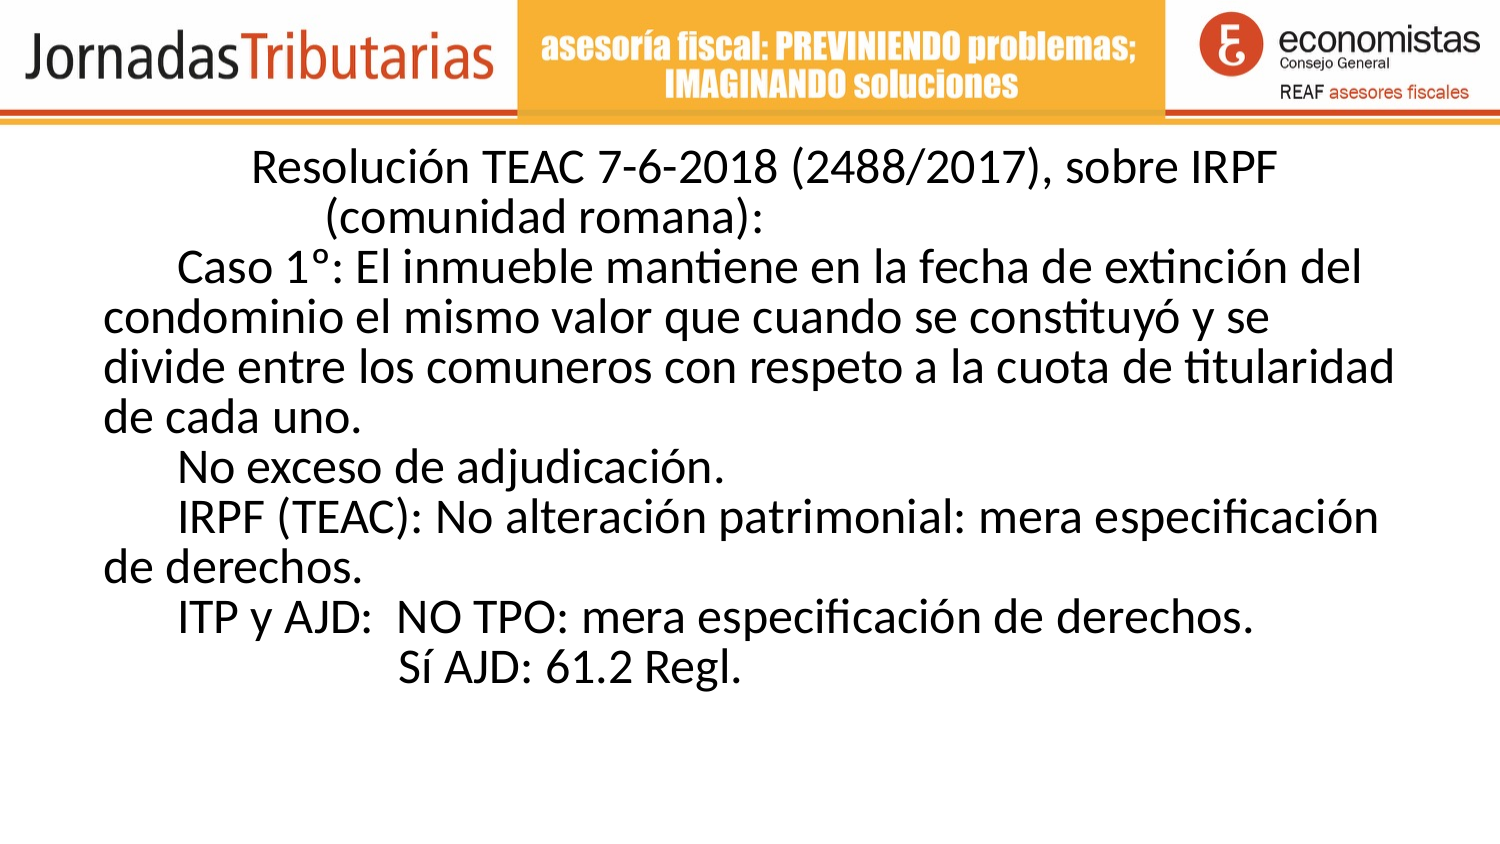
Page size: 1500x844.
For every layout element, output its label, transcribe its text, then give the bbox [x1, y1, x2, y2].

picture [0, 0, 1500, 129]
text_box Resolución TEAC 7-6-2018 (2488/2017), sobre IRPF (comunidad romana): Caso 1º: El inmueble mantiene en la fecha de extinción del condominio el mismo valor que cuando se constituyó y se divide entre los comuneros con respeto a la cuota de titularidad de cada uno. No exceso de adjudicación. IRPF (TEAC): No alteración patrimonial: mera especificación de derechos. ITP y AJD: NO TPO: mera especificación de derechos. Sí AJD: 61.2 Regl. [88, 138, 1418, 844]
